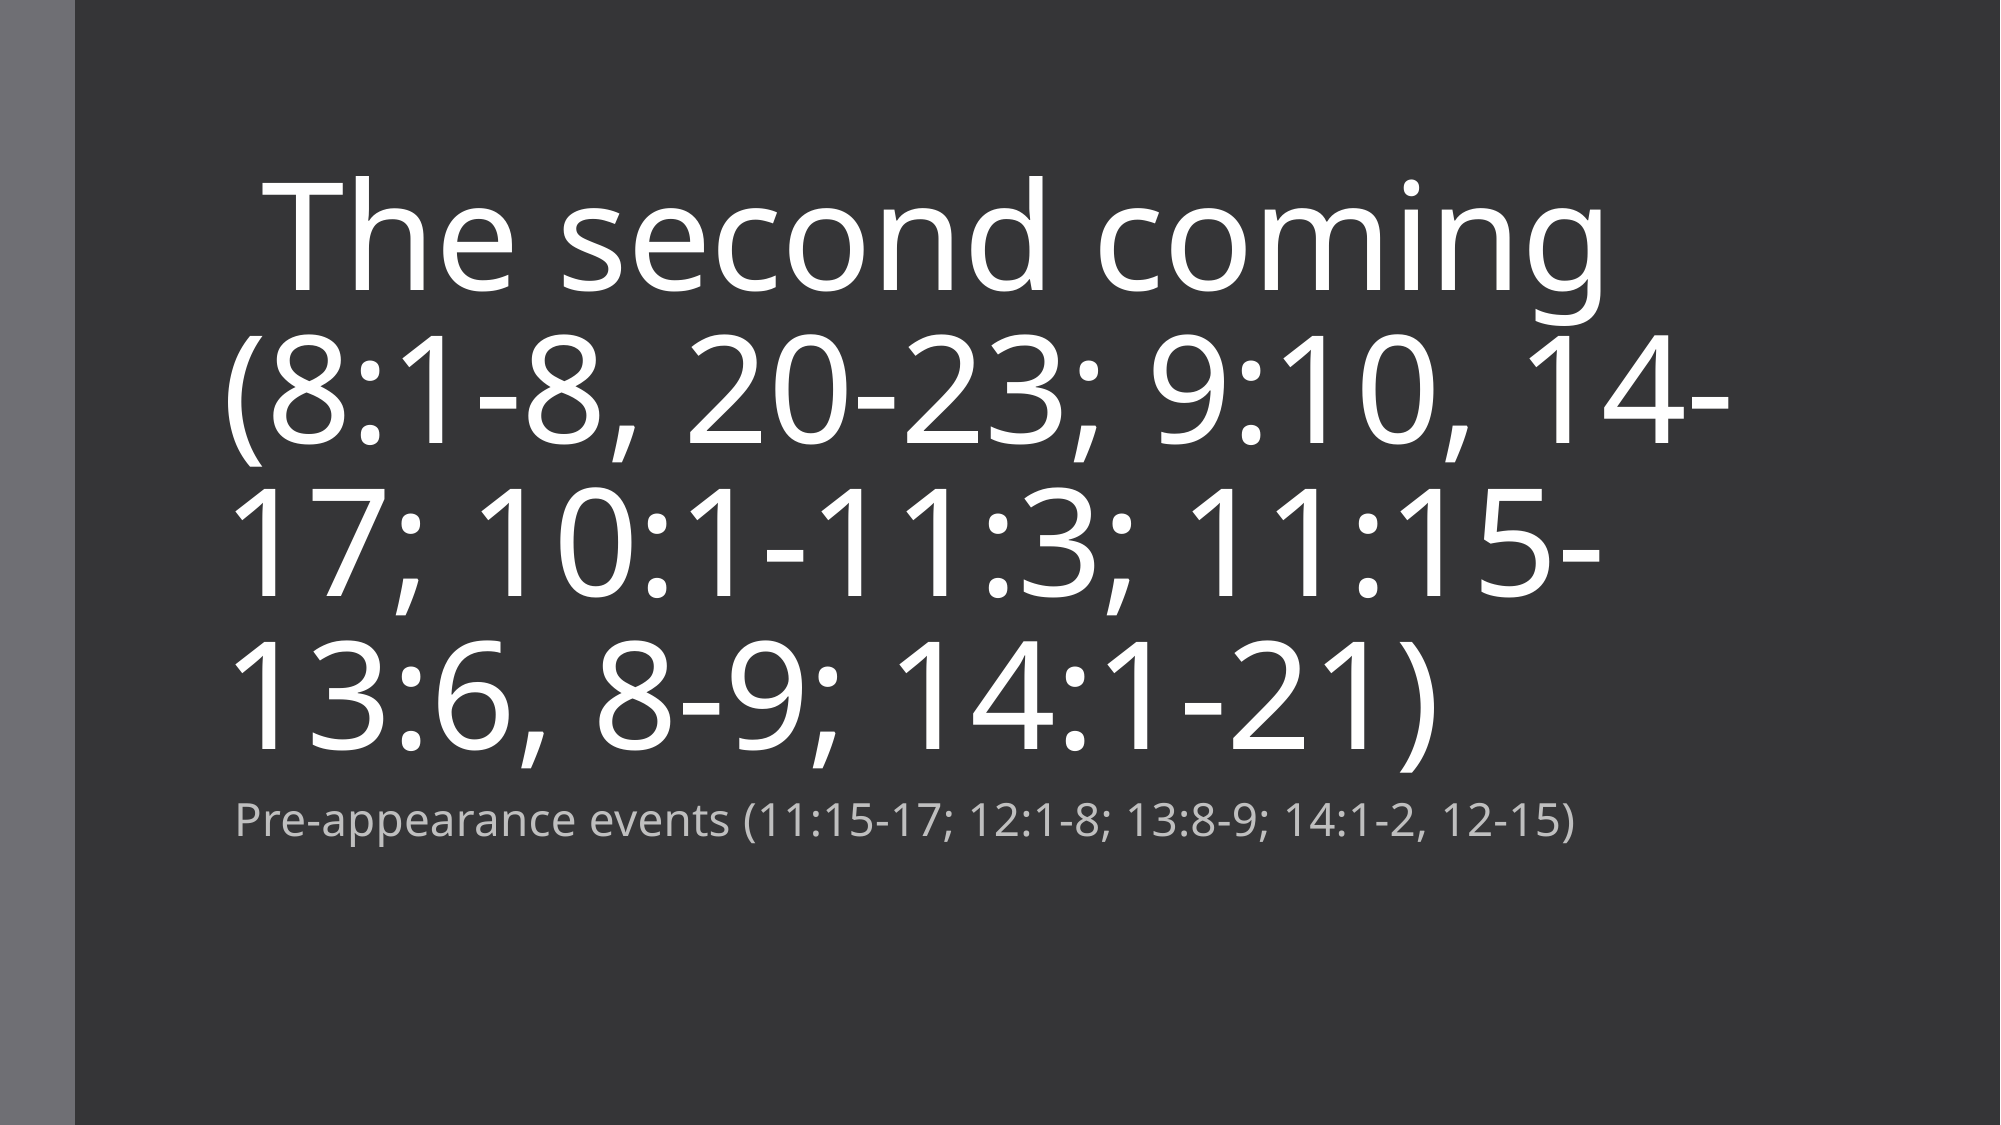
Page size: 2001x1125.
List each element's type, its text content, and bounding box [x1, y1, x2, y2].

subtitle Pre-appearance events (11:15-17; 12:1-8; 13:8-9; 14:1-2, 12-15) [206, 787, 1752, 1066]
title The second coming (8:1-8, 20-23; 9:10, 14-17; 10:1-11:3; 11:15-13:6, 8-9; 14:1-21) [206, 124, 1752, 787]
